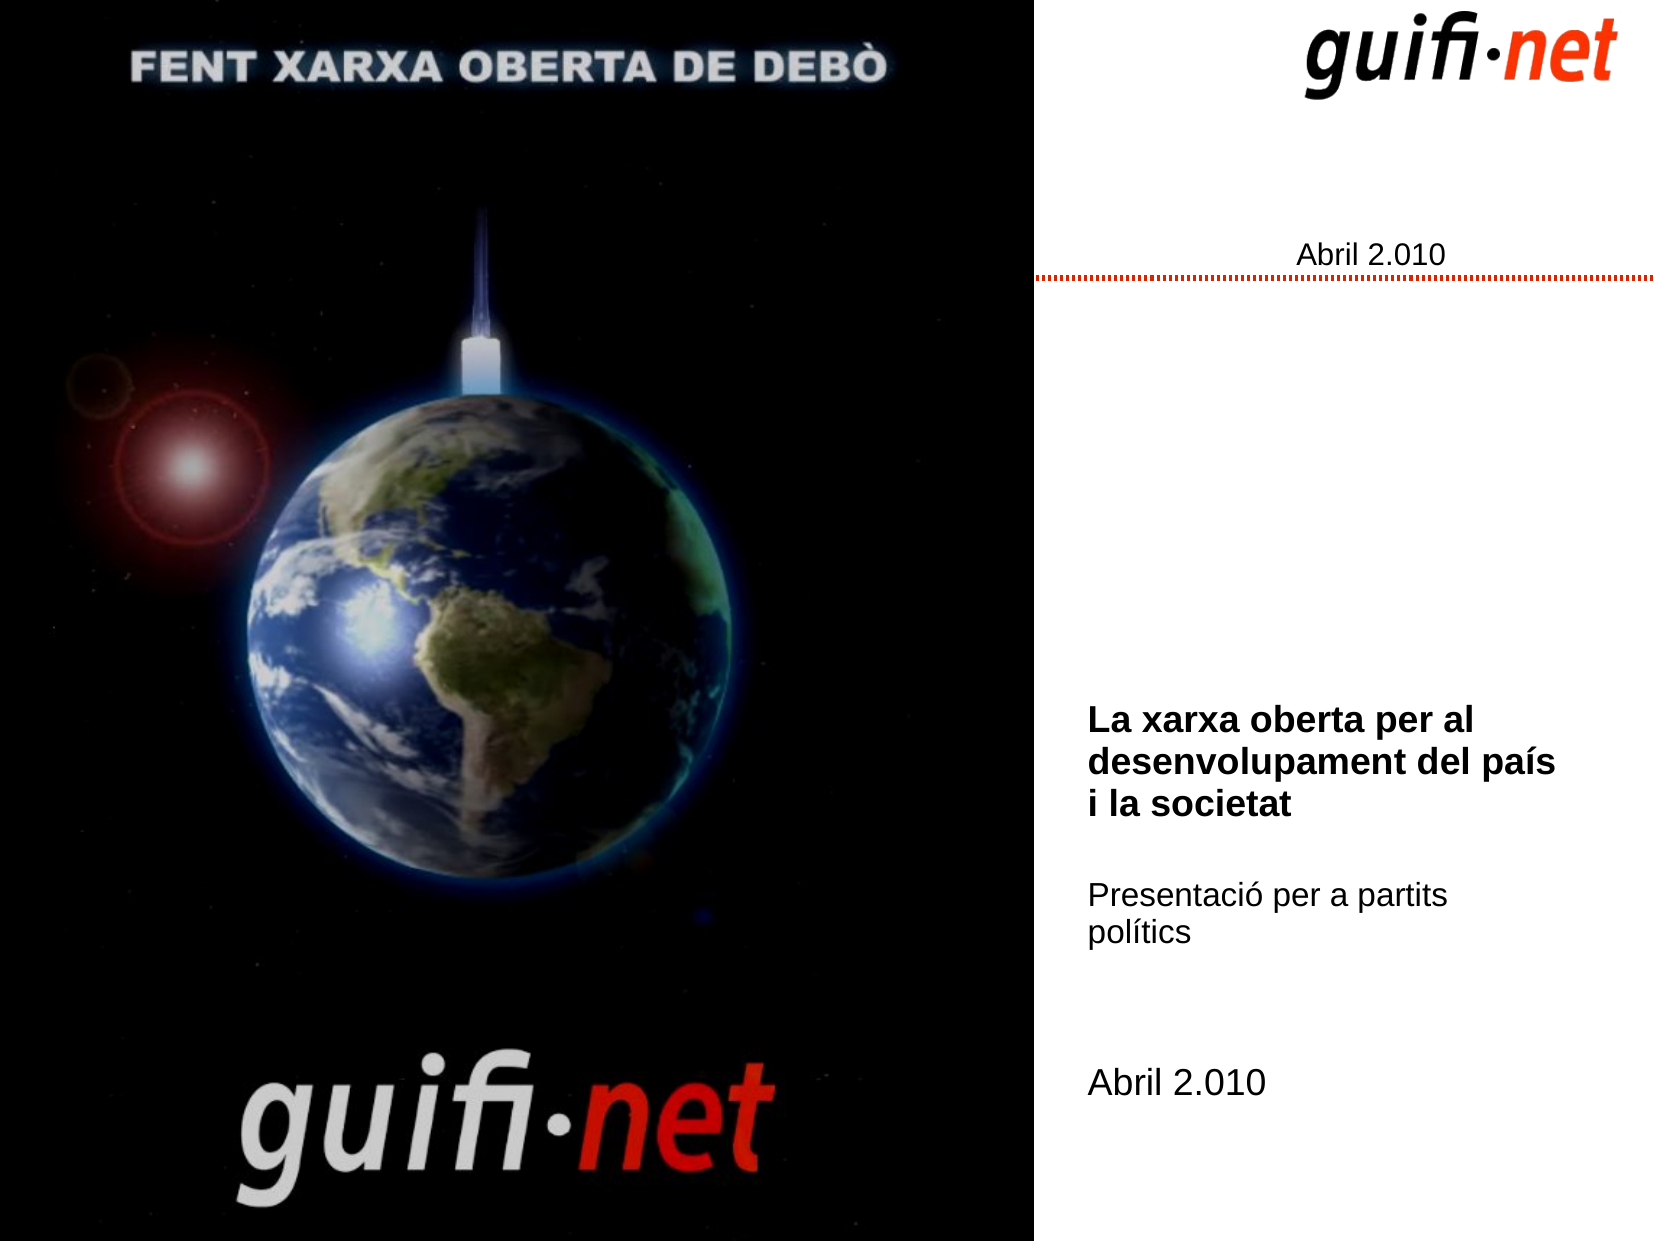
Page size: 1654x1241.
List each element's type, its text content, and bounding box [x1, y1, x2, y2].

text_box La xarxa oberta per al desenvolupament del país i la societat Presentació per a partits polítics Abril 2.010 [1072, 691, 1575, 1153]
picture [1299, 11, 1625, 101]
picture [0, 0, 1034, 1241]
